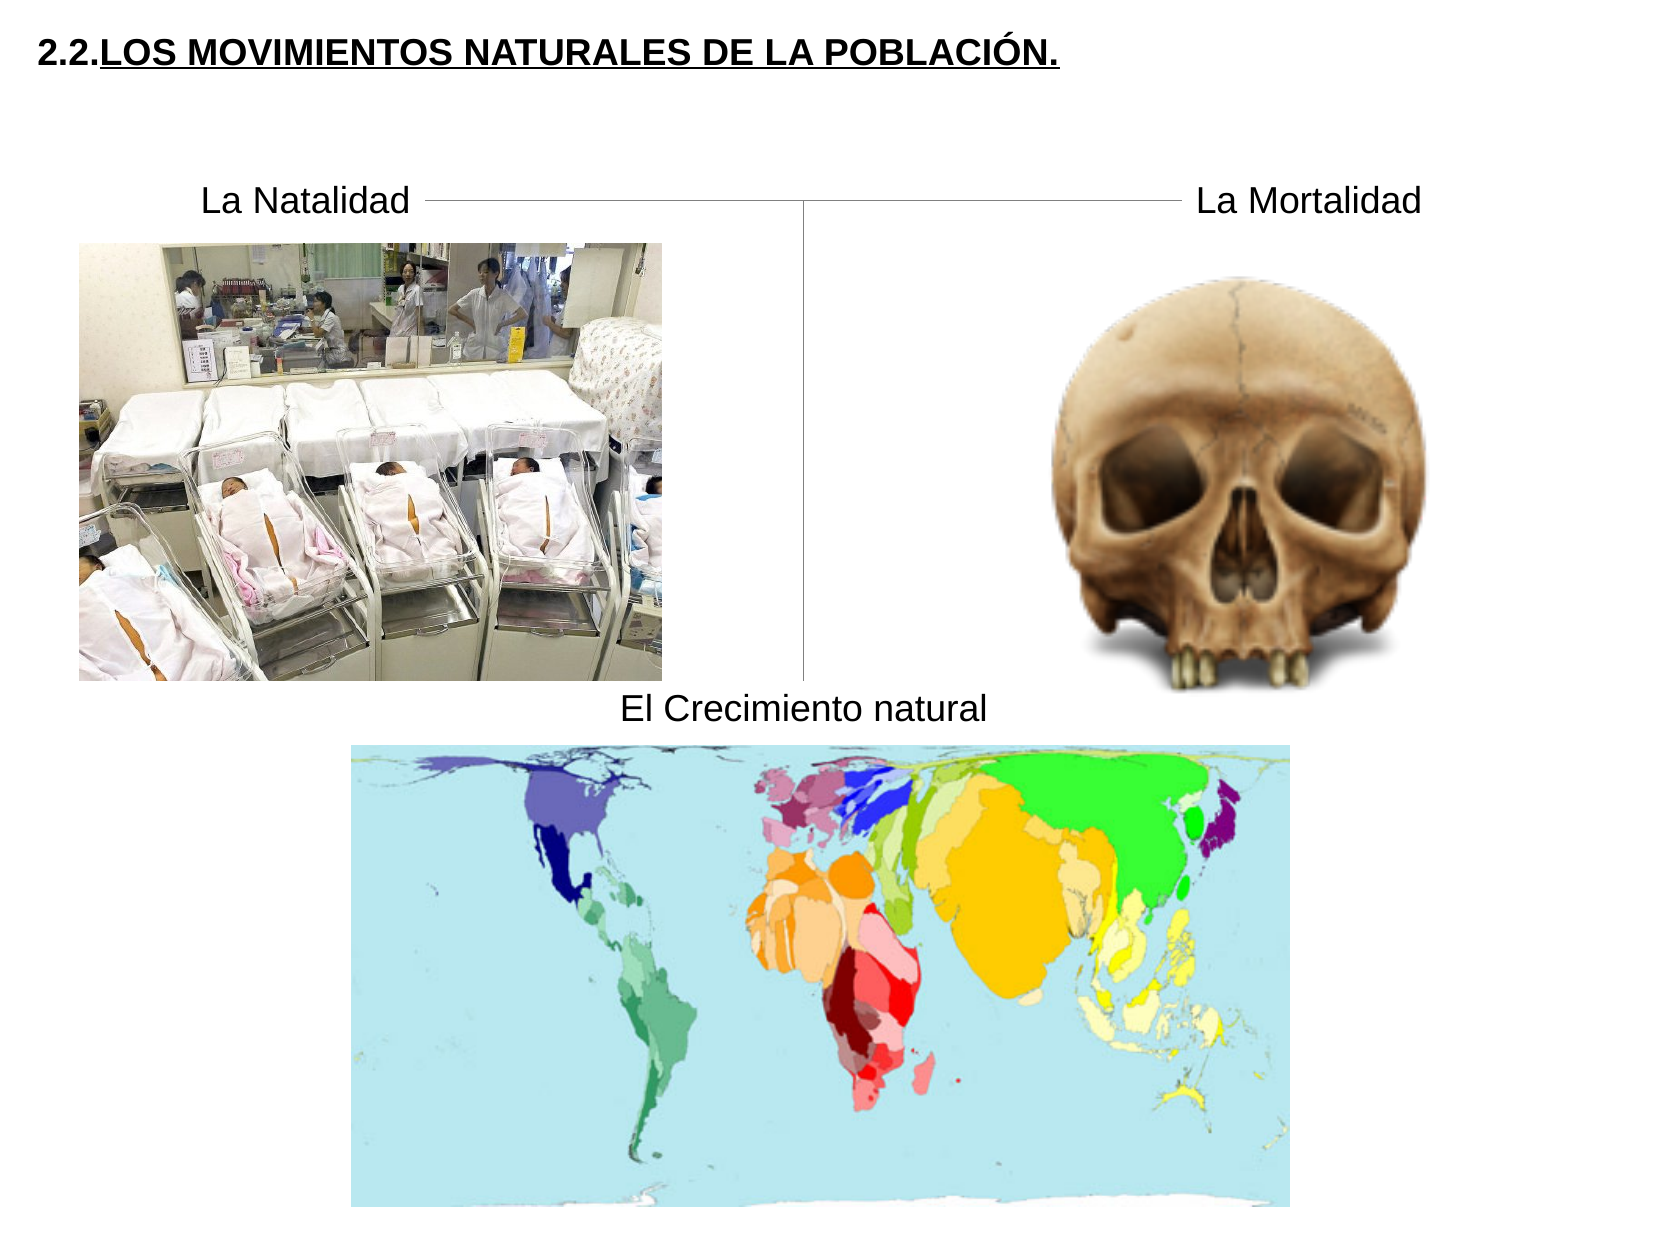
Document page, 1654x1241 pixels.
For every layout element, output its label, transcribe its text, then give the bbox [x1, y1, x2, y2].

picture [351, 745, 1290, 1207]
text_box 2.2.LOS MOVIMIENTOS NATURALES DE LA POBLACIÓN. [22, 23, 1075, 81]
text_box La Natalidad [185, 172, 426, 230]
picture [79, 243, 662, 681]
text_box El Crecimiento natural [604, 680, 1003, 738]
text_box La Mortalidad [1181, 172, 1438, 230]
picture [1015, 272, 1465, 697]
